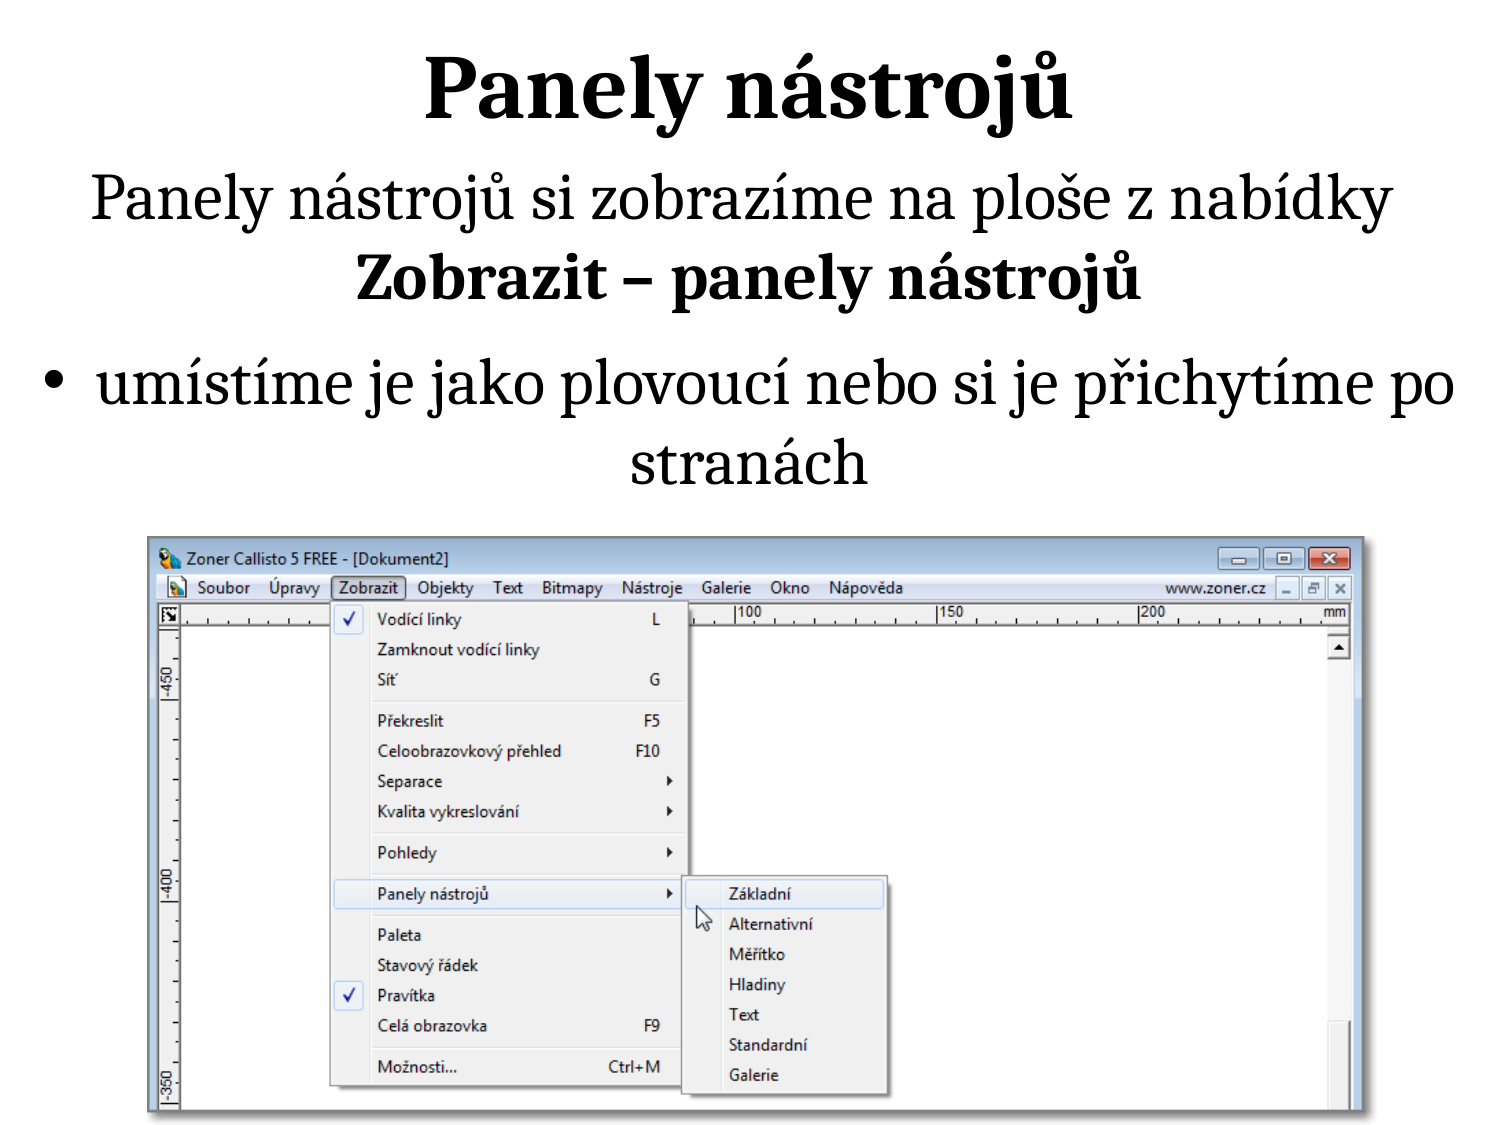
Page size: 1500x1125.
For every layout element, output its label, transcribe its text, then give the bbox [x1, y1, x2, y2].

text_box Panely nástrojů si zobrazíme na ploše z nabídky Zobrazit – panely nástrojů umístíme je jako plovoucí nebo si je přichytíme po stranách [0, 145, 1500, 586]
text_box Panely nástrojů [0, 18, 1500, 145]
picture [147, 536, 1377, 1125]
